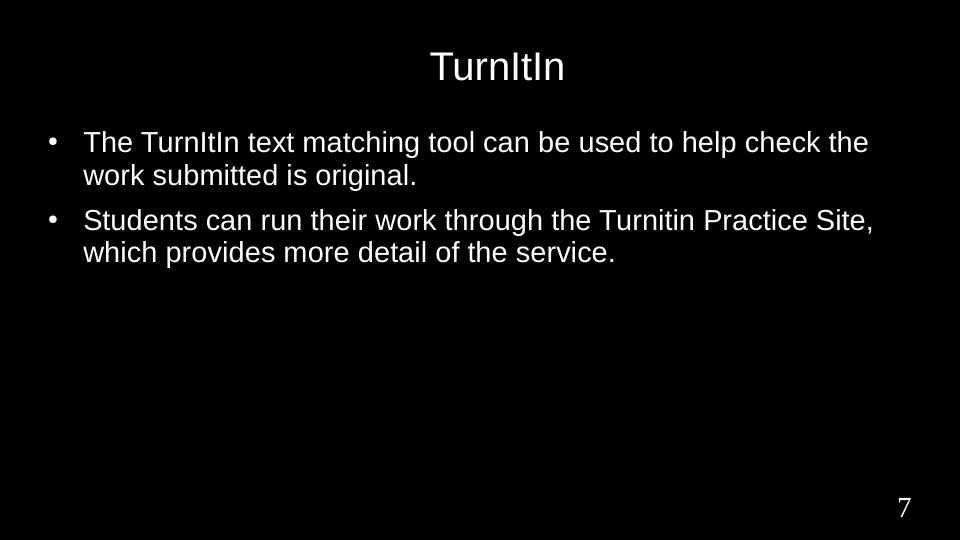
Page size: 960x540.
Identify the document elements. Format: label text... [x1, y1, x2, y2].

title TurnItIn [47, 21, 912, 112]
list The TurnItIn text matching tool can be used to help check the work submitted is original. Students can run their work through the Turnitin Practice Site, which provides more detail of the service. [47, 126, 912, 440]
